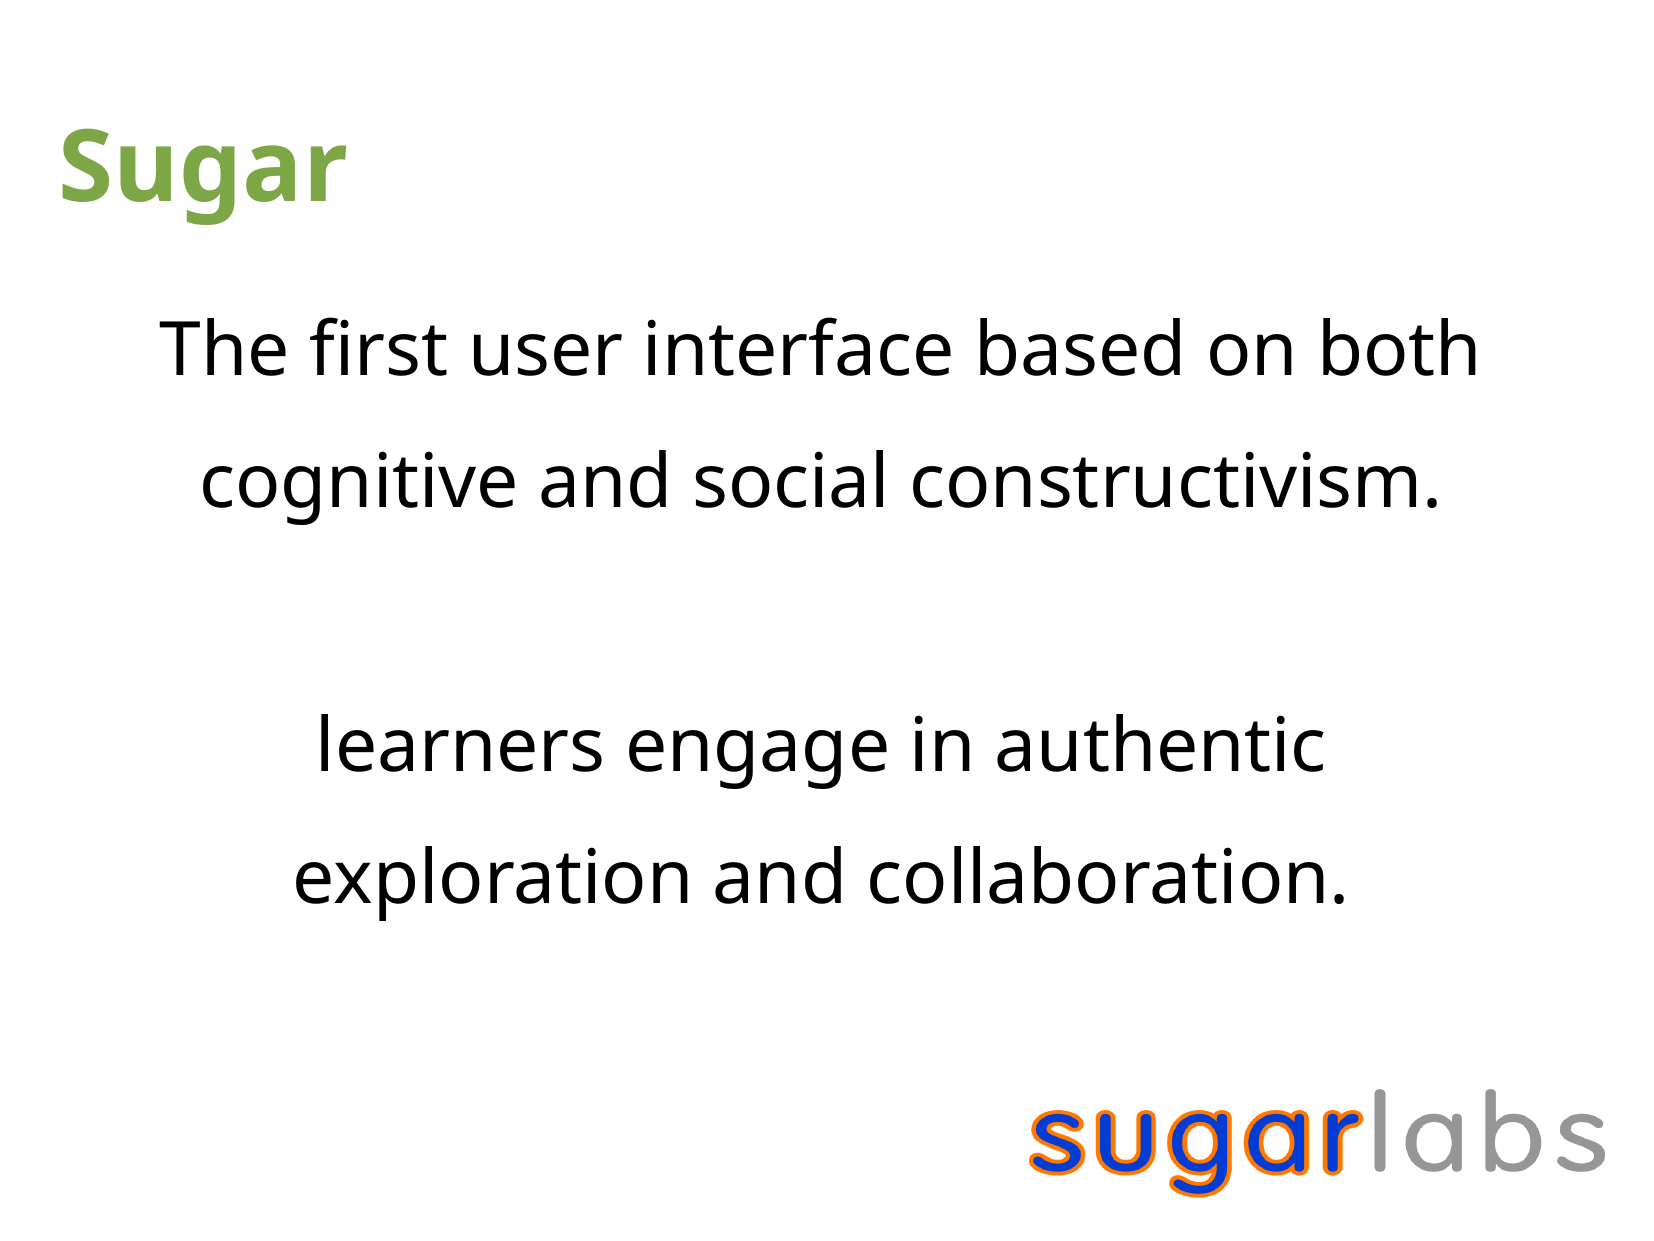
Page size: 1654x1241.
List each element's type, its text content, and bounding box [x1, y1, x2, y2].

title Sugar [59, 58, 1548, 266]
list The first user interface based on both cognitive and social constructivism. learners engage in authentic exploration and collaboration. [78, 295, 1565, 851]
picture [978, 1044, 1654, 1241]
